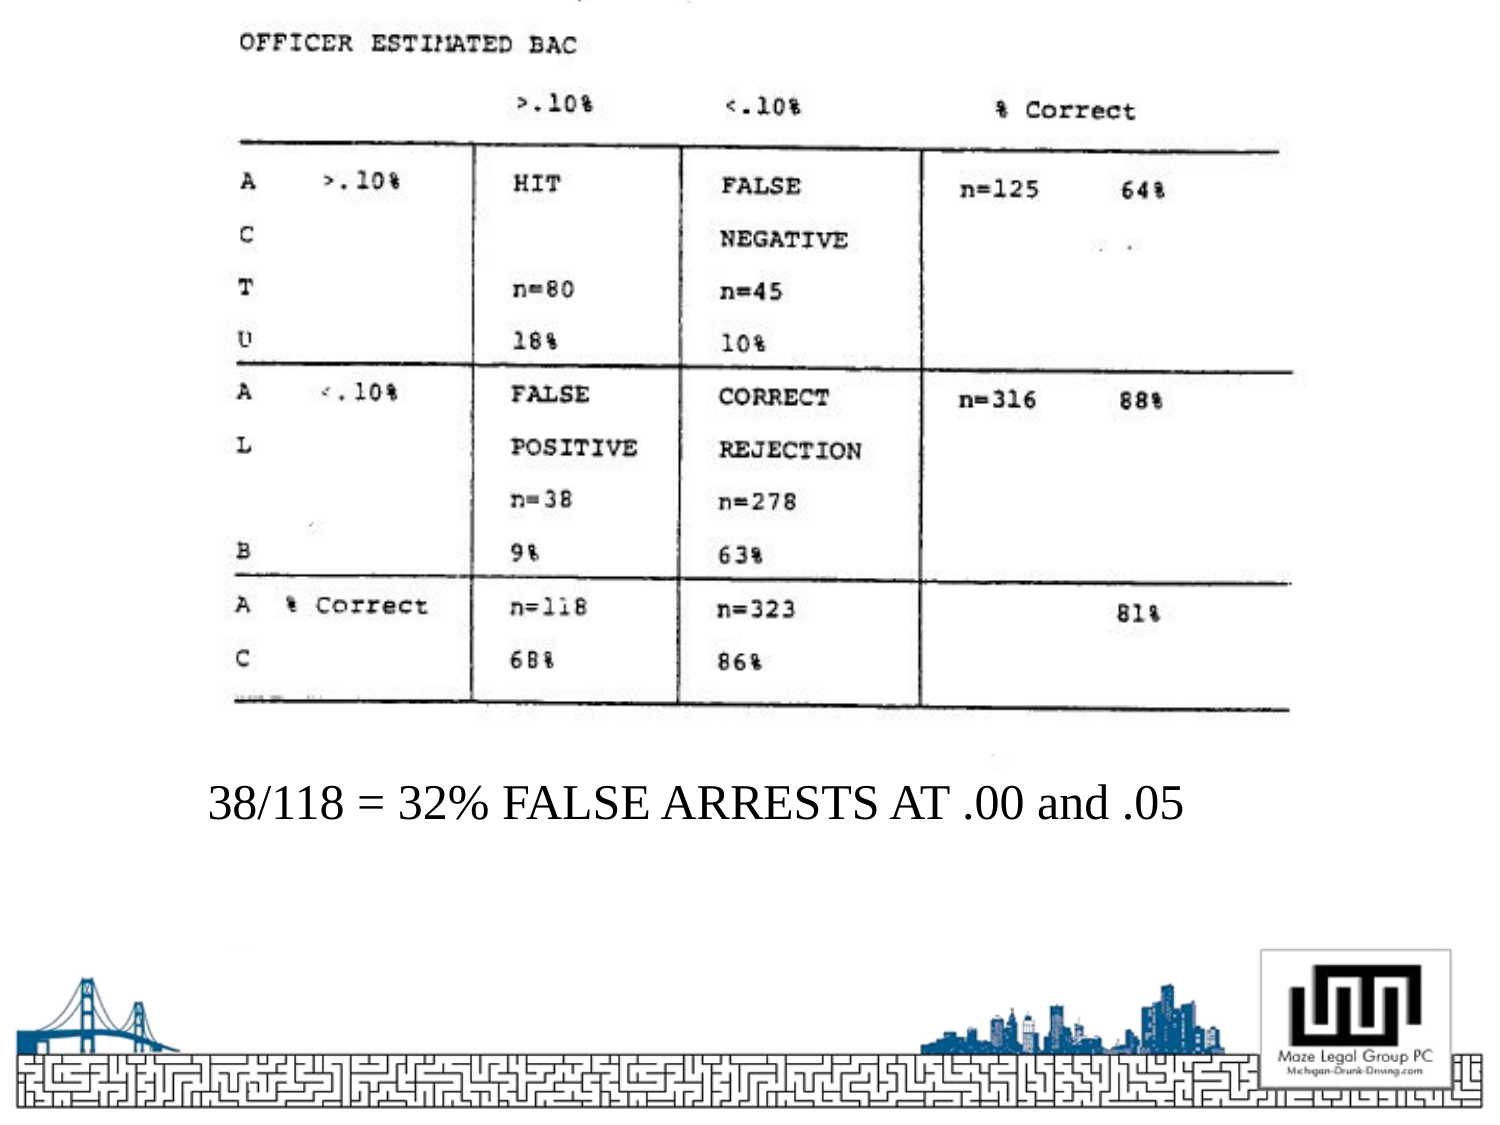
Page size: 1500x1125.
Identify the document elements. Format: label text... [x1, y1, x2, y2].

text_box 38/118 = 32% FALSE ARRESTS AT .00 and .05 [192, 762, 1210, 839]
picture [141, 0, 1359, 775]
